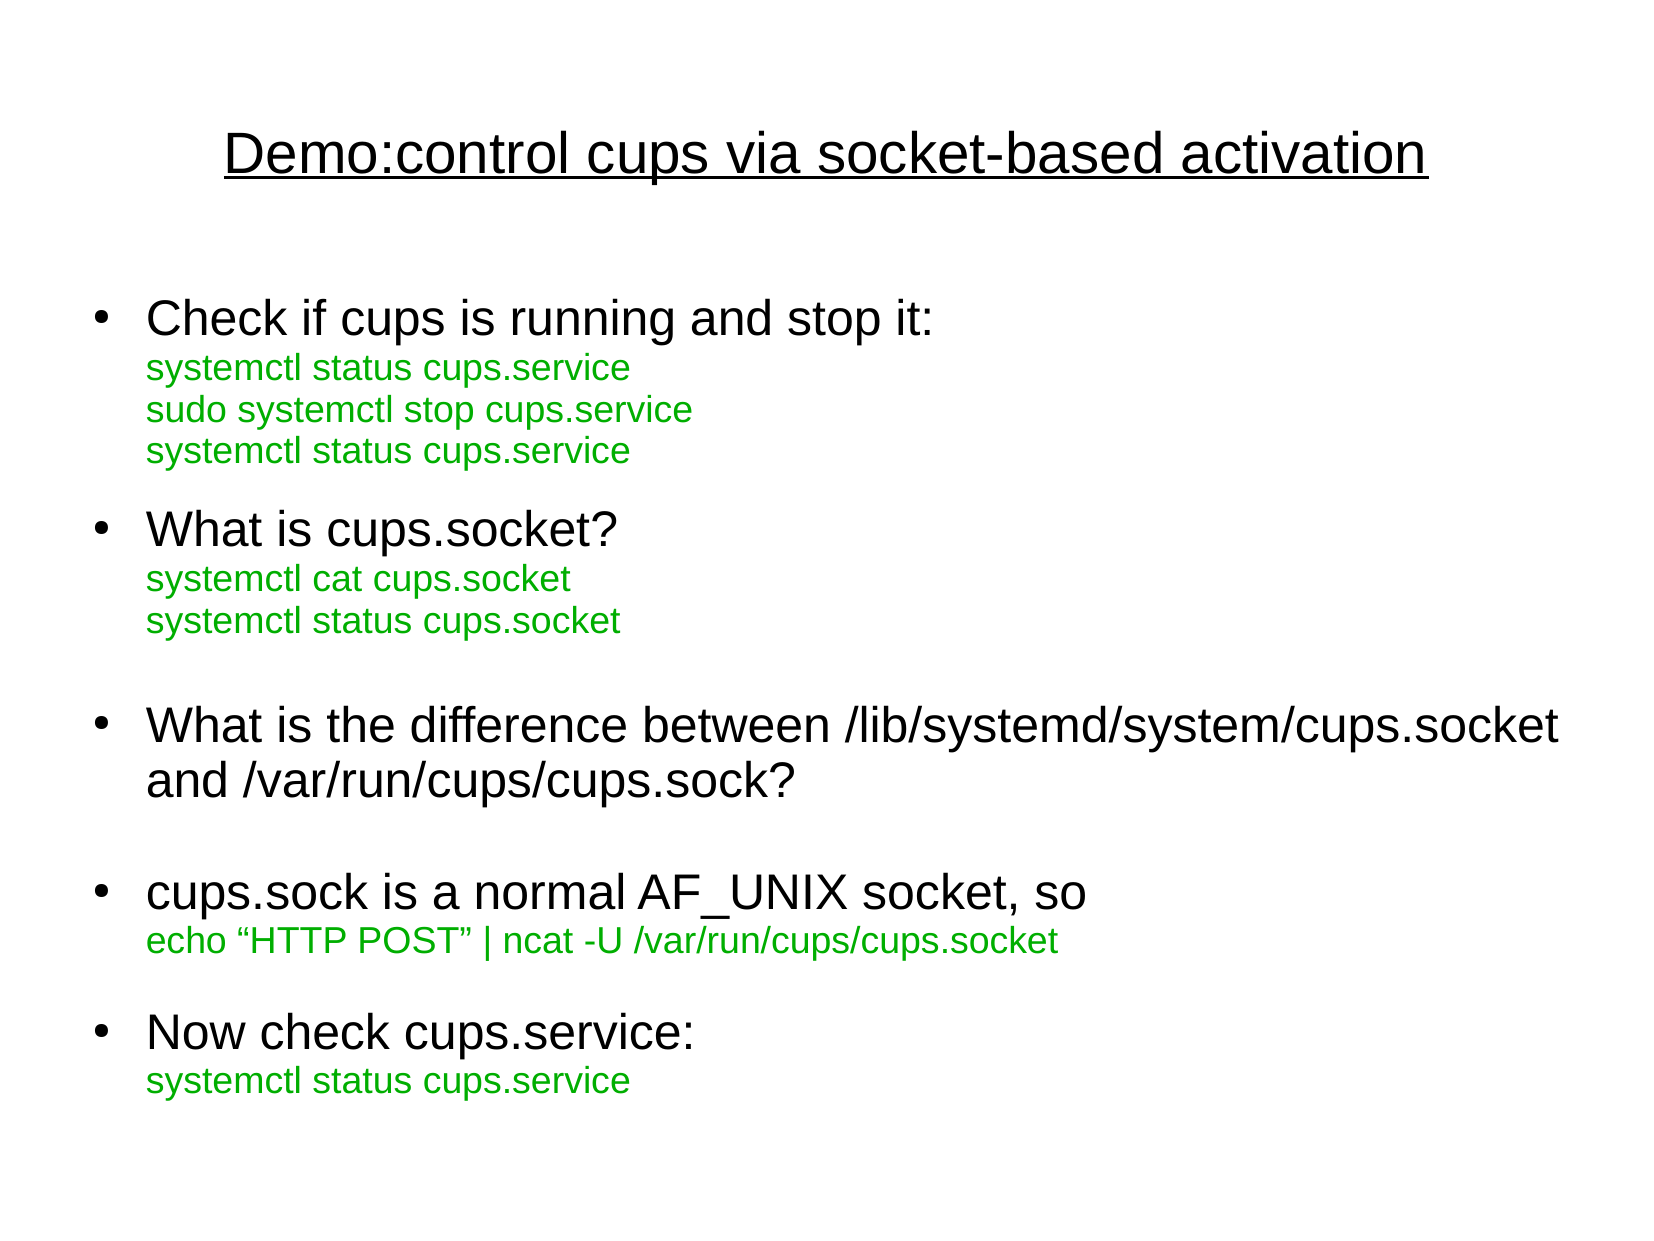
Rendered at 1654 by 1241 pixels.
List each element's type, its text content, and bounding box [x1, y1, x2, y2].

title Demo:control cups via socket-based activation [82, 49, 1571, 257]
list Check if cups is running and stop it: systemctl status cups.service sudo systemctl stop cups.service systemctl status cups.service What is cups.socket? systemctl cat cups.socket systemctl status cups.socket What is the difference between /lib/systemd/system/cups.socket and /var/run/cups/cups.sock? cups.sock is a normal AF_UNIX socket, so echo “HTTP POST” | ncat -U /var/run/cups/cups.socket Now check cups.service: systemctl status cups.service [75, 290, 1571, 1096]
